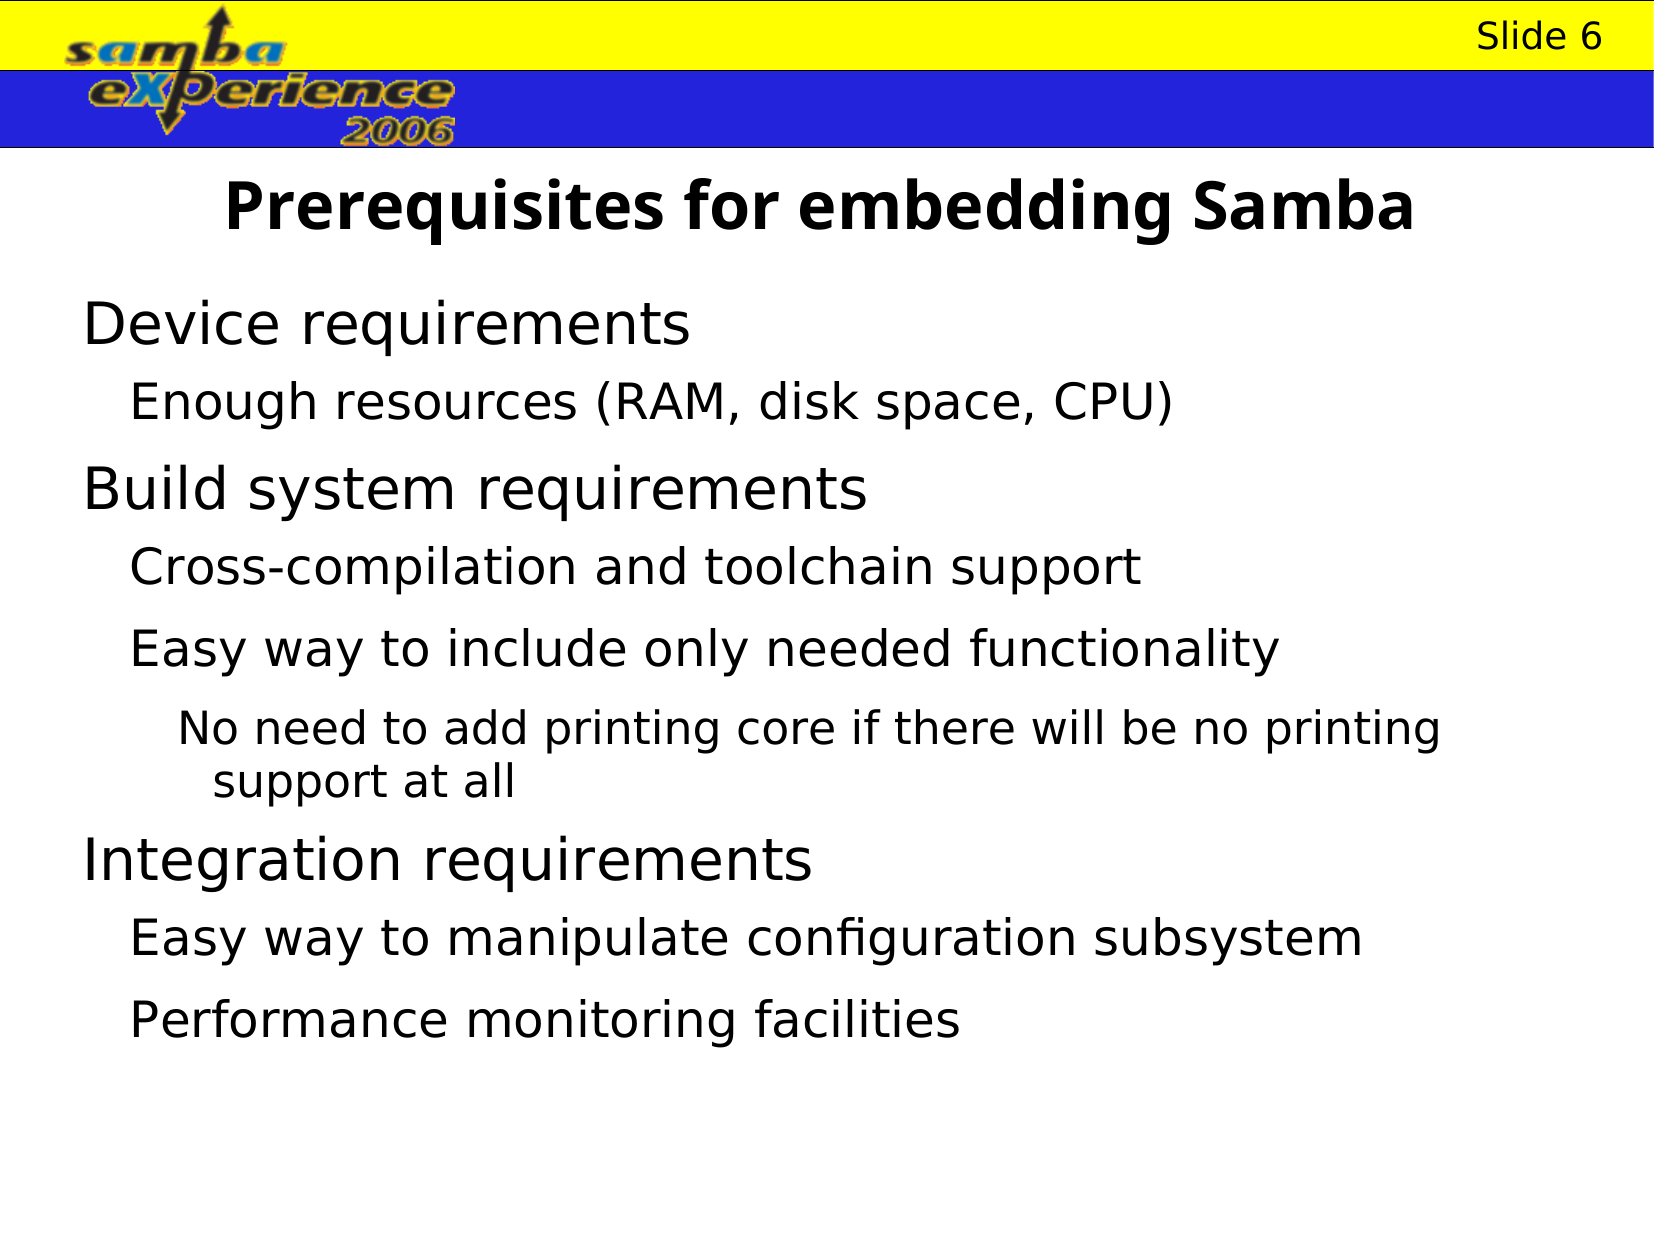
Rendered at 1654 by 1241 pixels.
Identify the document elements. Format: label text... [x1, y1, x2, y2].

title Prerequisites for embedding Samba [76, 99, 1565, 308]
picture [64, 148, 76, 154]
list Device requirements Enough resources (RAM, disk space, CPU) Build system requirements Cross-compilation and toolchain support Easy way to include only needed functionality No need to add printing core if there will be no printing support at all Integration requirements Easy way to manipulate configuration subsystem Performance monitoring facilities [82, 290, 1571, 1109]
picture [64, 71, 455, 147]
picture [64, 2, 455, 70]
